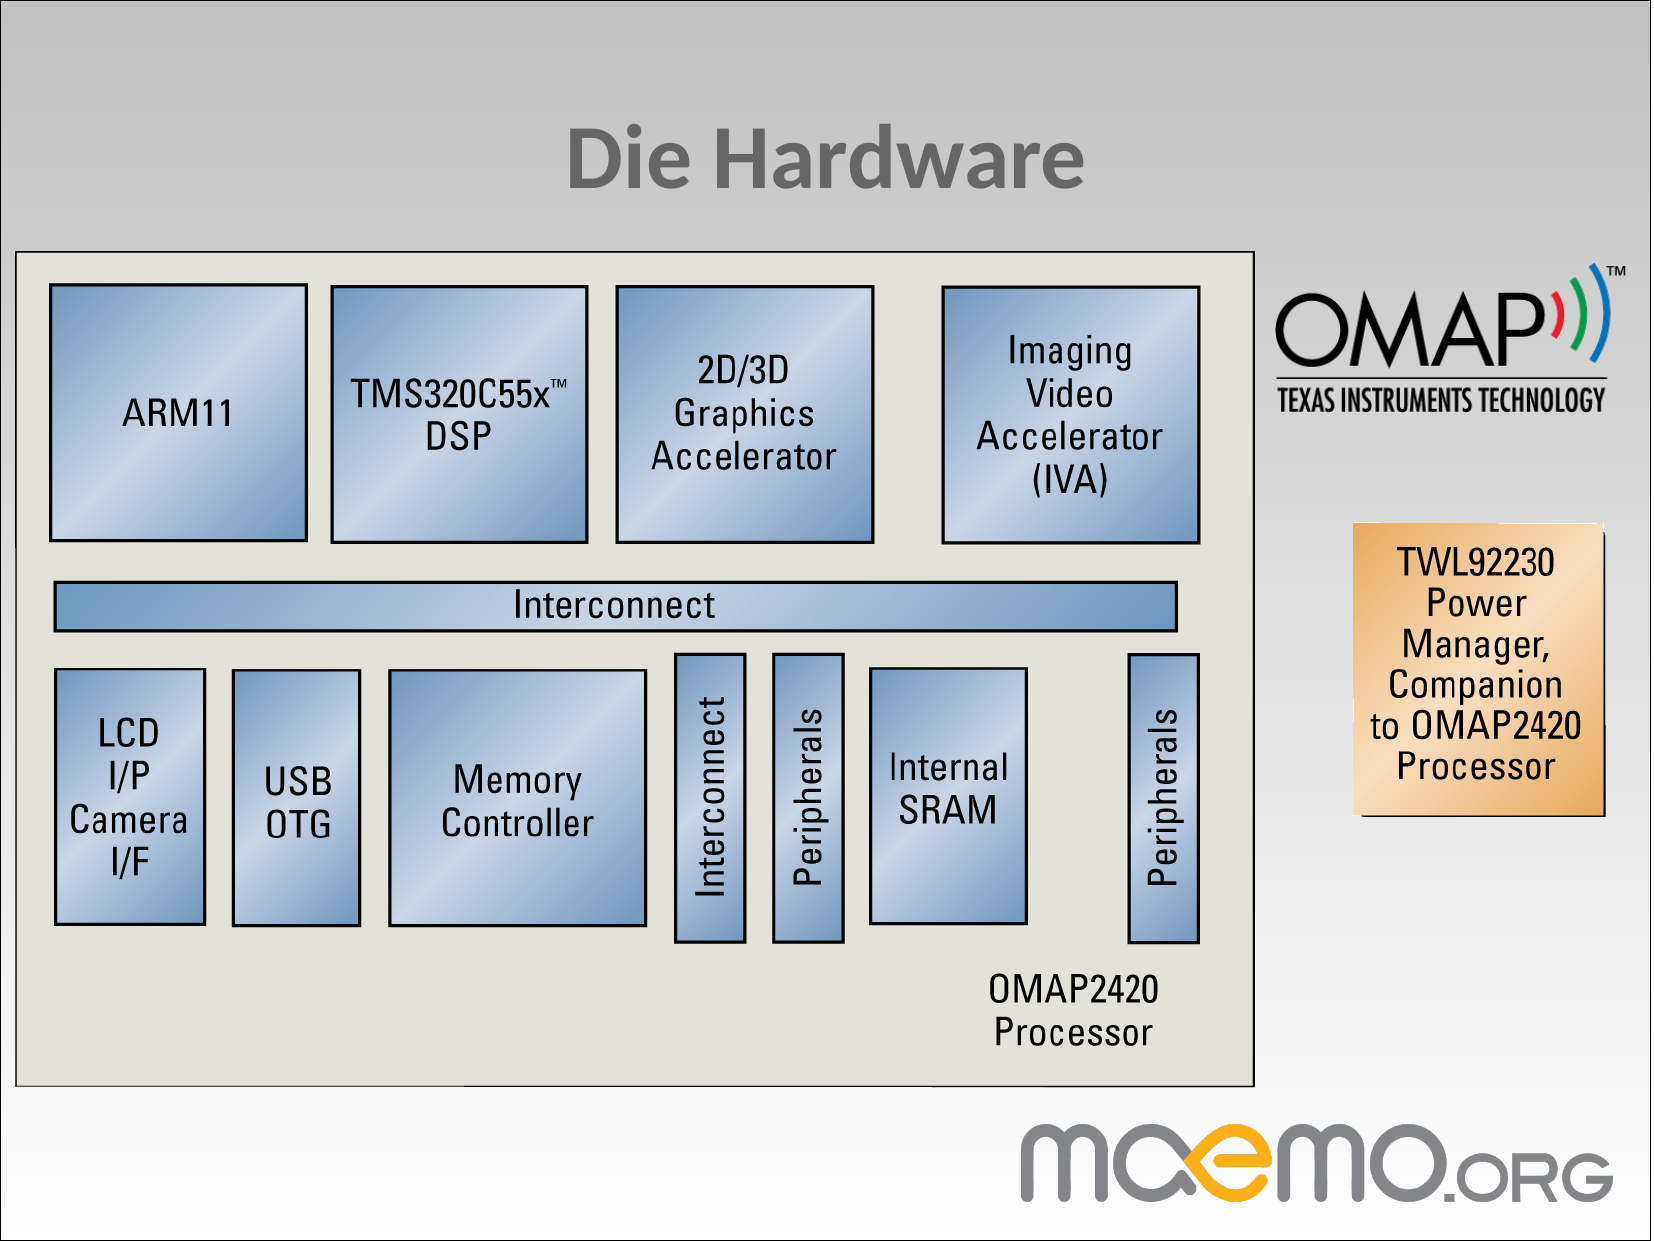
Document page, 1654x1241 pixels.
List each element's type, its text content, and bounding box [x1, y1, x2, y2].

title Die Hardware [82, 82, 1571, 250]
picture [1021, 1124, 1613, 1202]
picture [15, 251, 1626, 1088]
